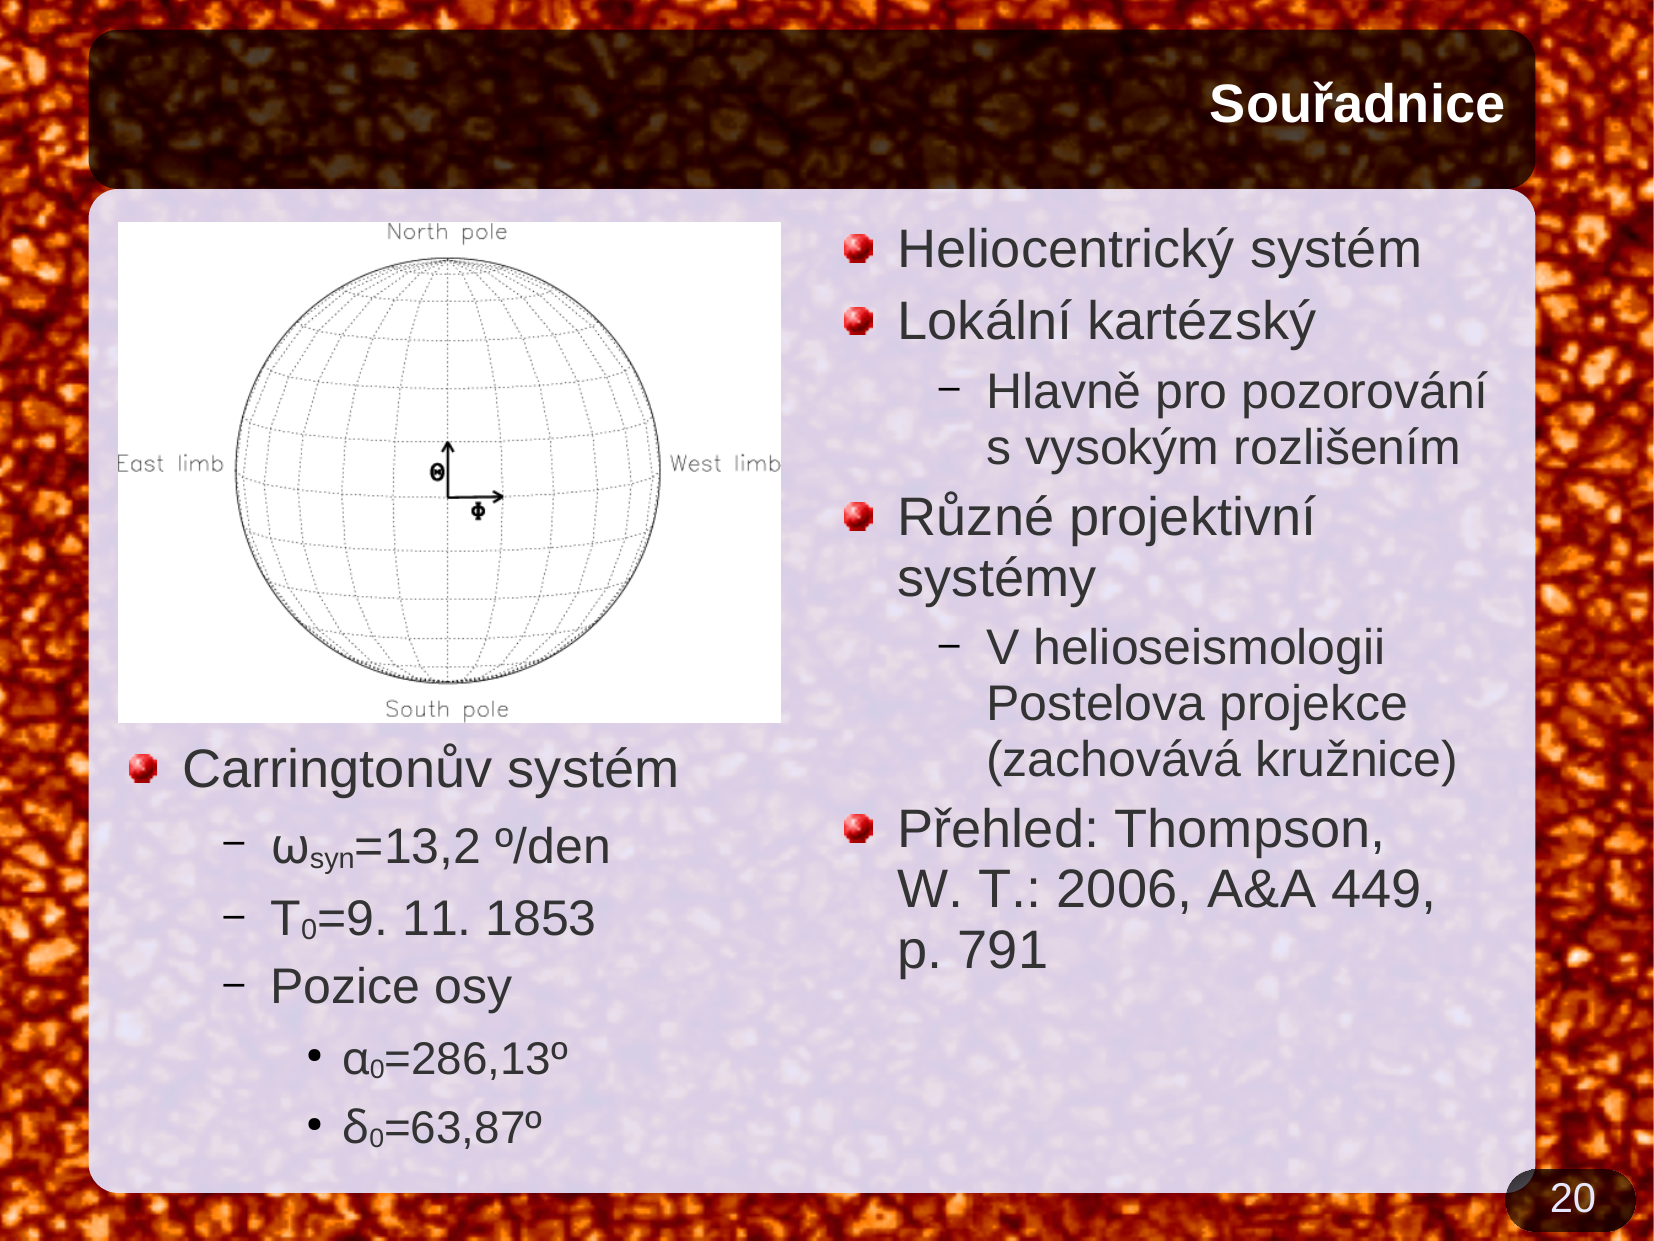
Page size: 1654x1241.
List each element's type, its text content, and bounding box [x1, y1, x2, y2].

list Heliocentrický systém Lokální kartézský Hlavně pro pozorování s vysokým rozlišením Různé projektivní systémy V helioseismologii Postelova projekce (zachovává kružnice) Přehled: Thompson, W. T.: 2006, A&A 449, p. 791 [844, 218, 1508, 1164]
list Carringtonův systém ωsyn=13,2 º/den T0=9. 11. 1853 Pozice osy α0=286,13º δ0=63,87º [129, 738, 792, 1194]
title Souřadnice [118, 59, 1506, 148]
picture [0, 0, 1654, 1241]
